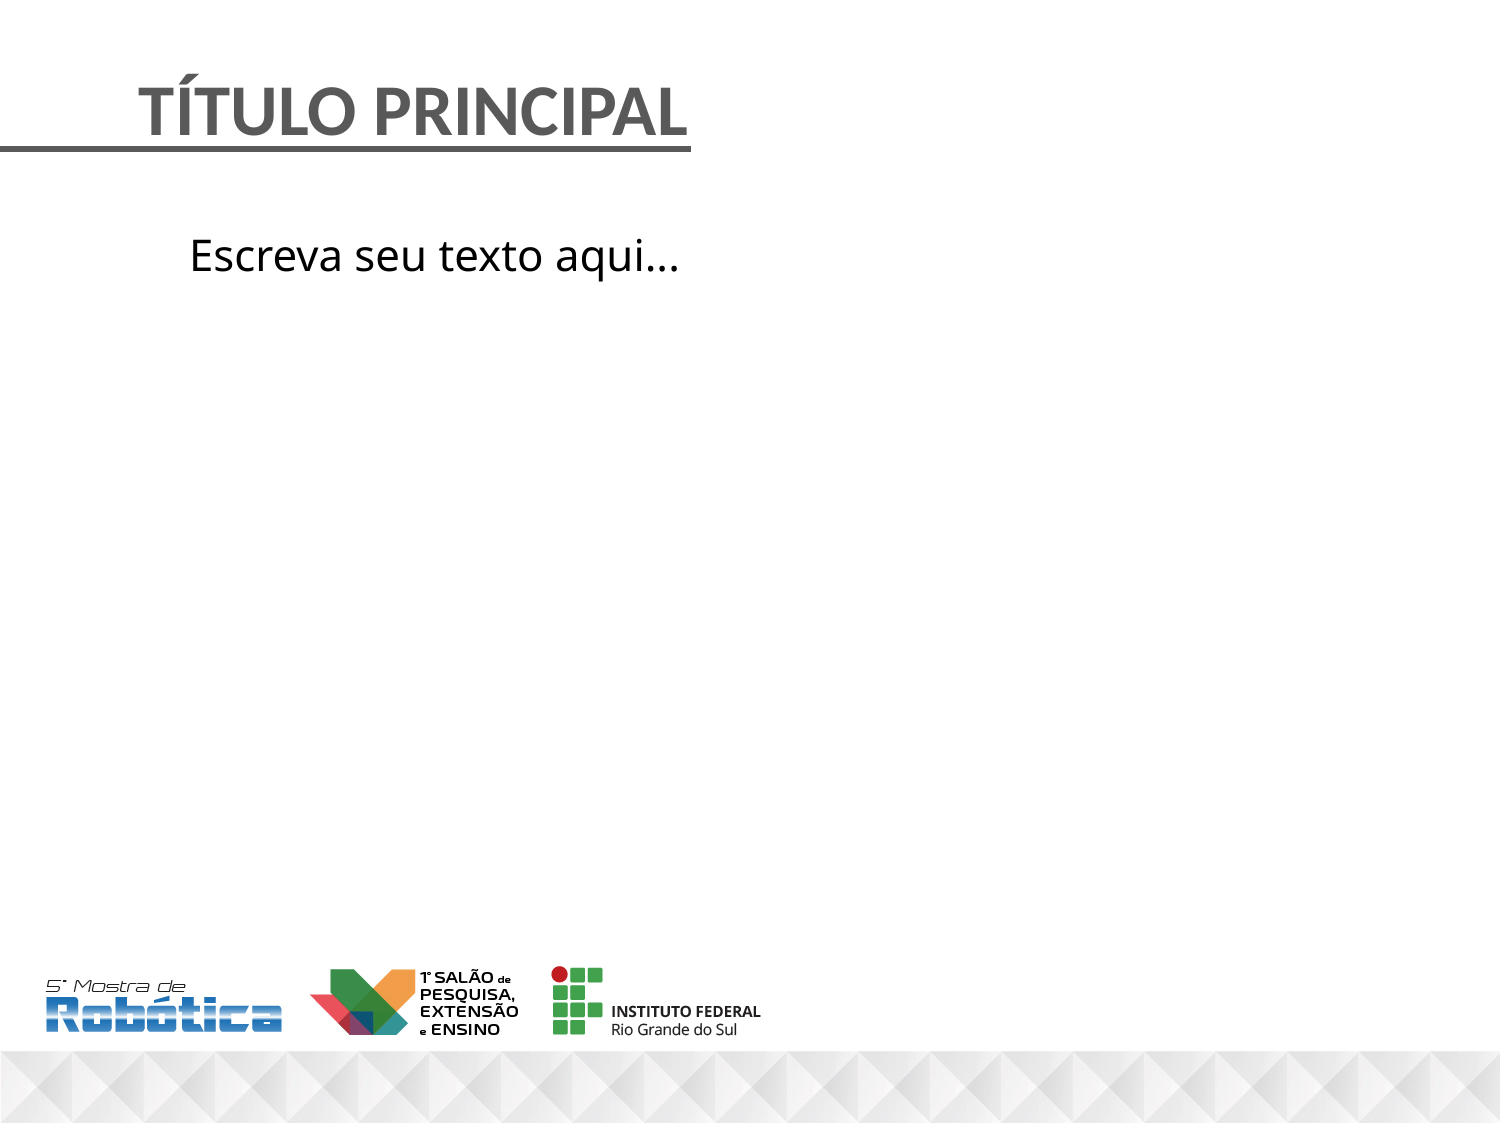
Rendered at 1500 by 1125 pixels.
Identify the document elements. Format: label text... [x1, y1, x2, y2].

text_box TÍTULO PRINCIPAL [123, 54, 1010, 159]
text_box Escreva seu texto aqui... [100, 220, 1424, 819]
picture [0, 1, 1500, 1124]
